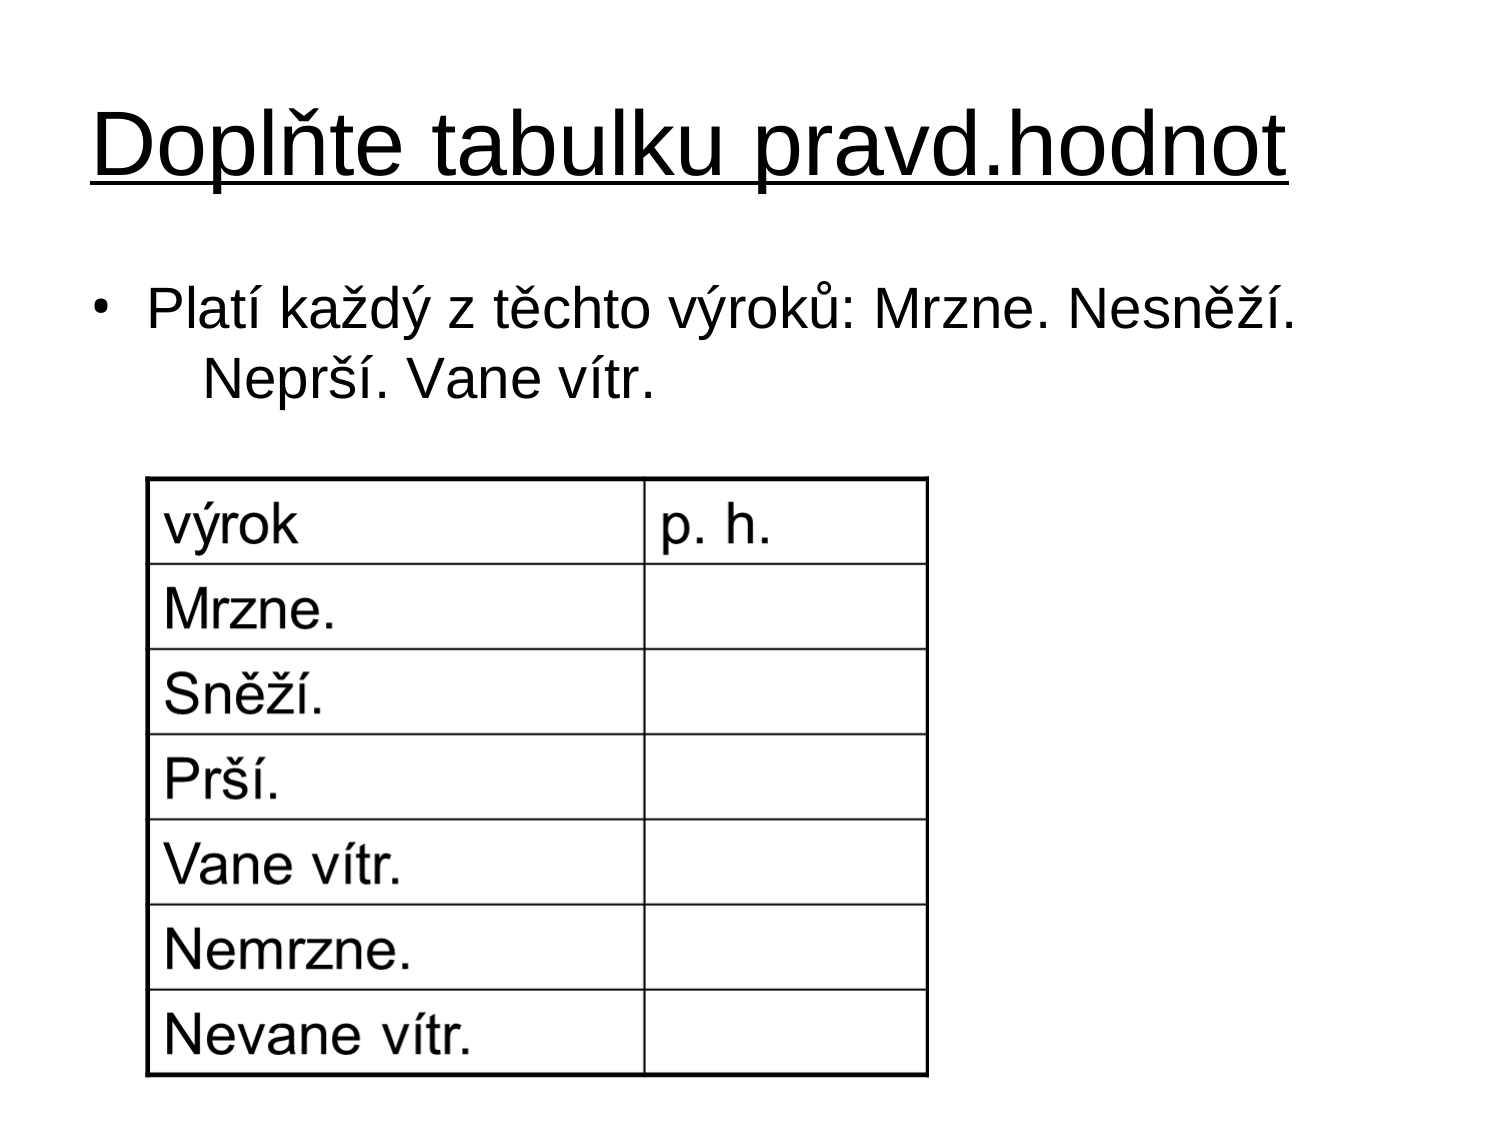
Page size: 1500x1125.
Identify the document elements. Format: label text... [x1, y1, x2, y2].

list Platí každý z těchto výroků: Mrzne. Nesněží. Neprší. Vane vítr. [75, 262, 1447, 457]
picture [127, 470, 929, 1104]
title Doplňte tabulku pravd.hodnot [75, 45, 1426, 233]
